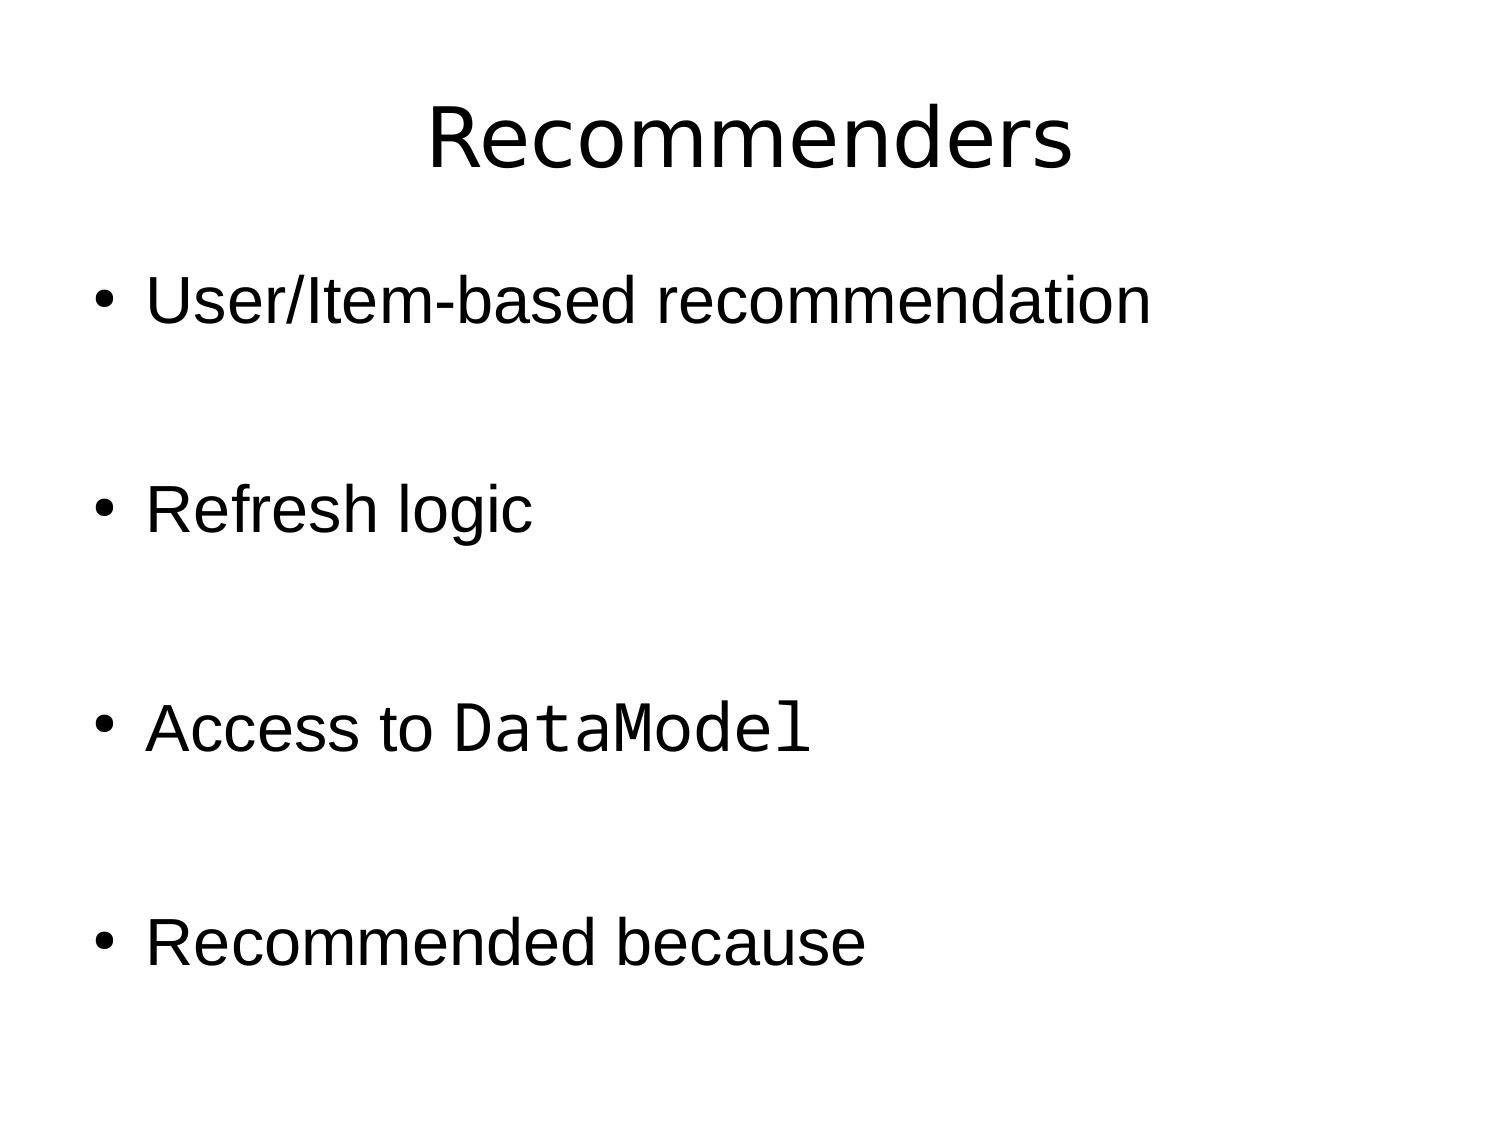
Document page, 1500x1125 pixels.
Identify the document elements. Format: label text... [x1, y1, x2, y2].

list User/Item-based recommendation Refresh logic Access to DataModel Recommended because [75, 263, 1425, 1055]
title Recommenders [75, 52, 1425, 226]
